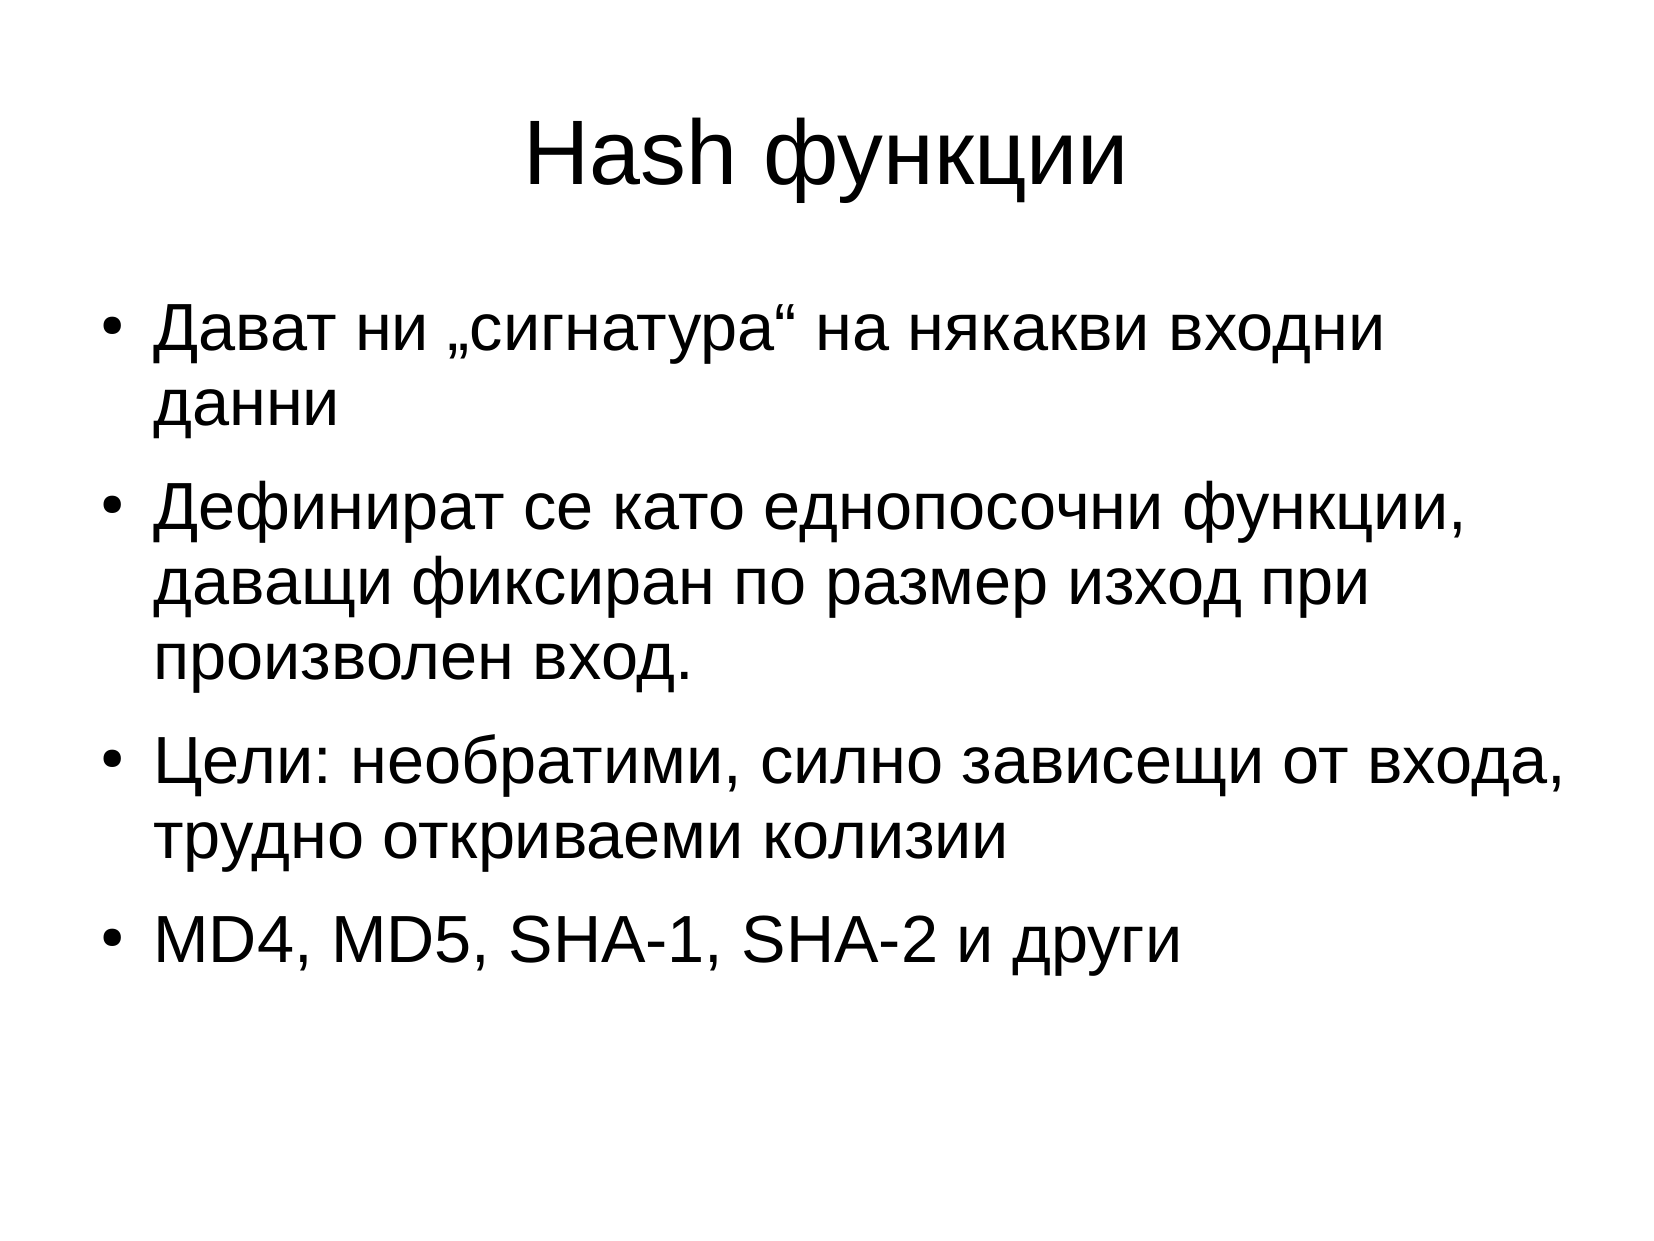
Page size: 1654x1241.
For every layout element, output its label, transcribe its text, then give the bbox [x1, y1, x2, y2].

list Дават ни „сигнатура“ на някакви входни данни Дефинират се като еднопосочни функции, даващи фиксиран по размер изход при произволен вход. Цели: необратими, силно зависещи от входа, трудно откриваеми колизии MD4, MD5, SHA-1, SHA-2 и други [82, 290, 1571, 1109]
title Hash функции [82, 56, 1571, 250]
